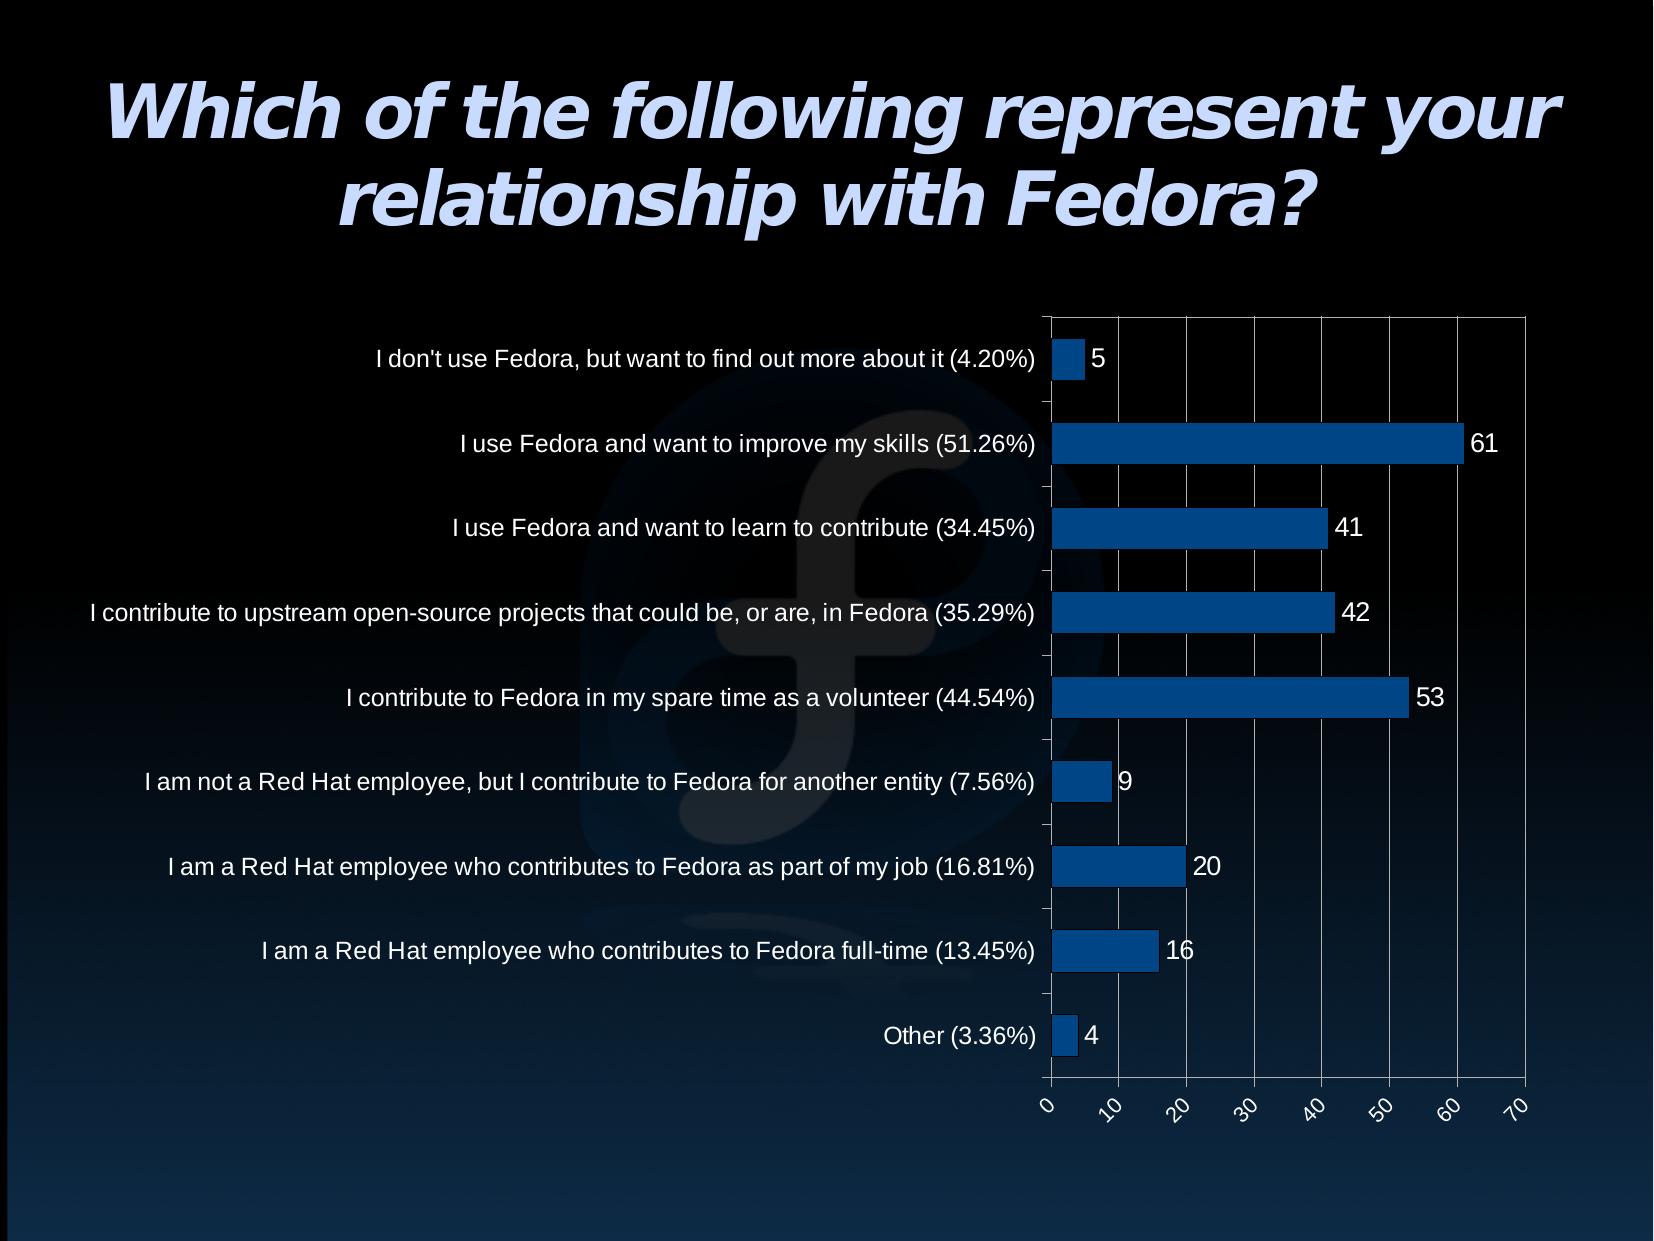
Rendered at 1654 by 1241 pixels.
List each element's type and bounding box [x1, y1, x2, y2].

picture [7, 6, 1654, 1241]
chart [1051, 422, 1465, 465]
chart [1051, 338, 1086, 381]
